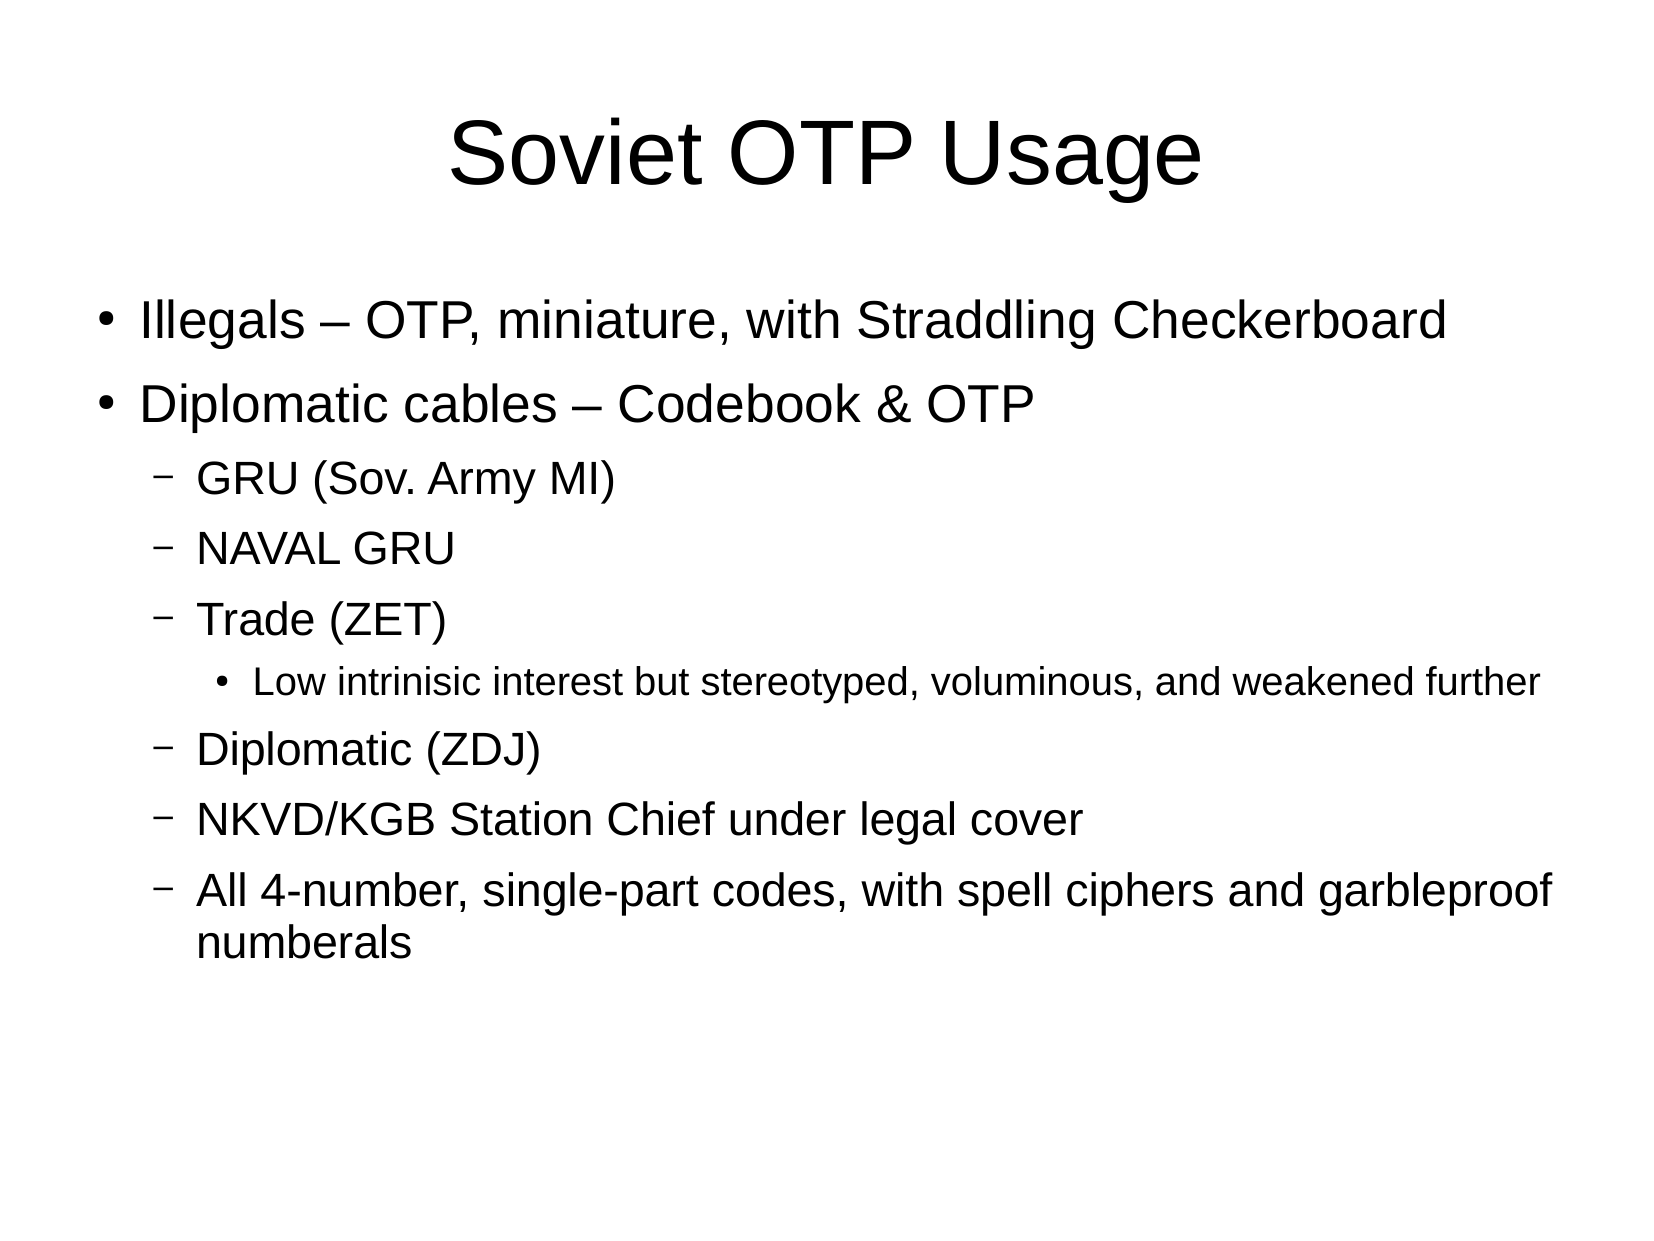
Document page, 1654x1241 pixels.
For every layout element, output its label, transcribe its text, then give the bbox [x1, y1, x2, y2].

list Illegals – OTP, miniature, with Straddling Checkerboard Diplomatic cables – Codebook & OTP GRU (Sov. Army MI) NAVAL GRU Trade (ZET) Low intrinisic interest but stereotyped, voluminous, and weakened further Diplomatic (ZDJ) NKVD/KGB Station Chief under legal cover All 4-number, single-part codes, with spell ciphers and garbleproof numberals [82, 290, 1571, 1010]
title Soviet OTP Usage [82, 49, 1571, 257]
